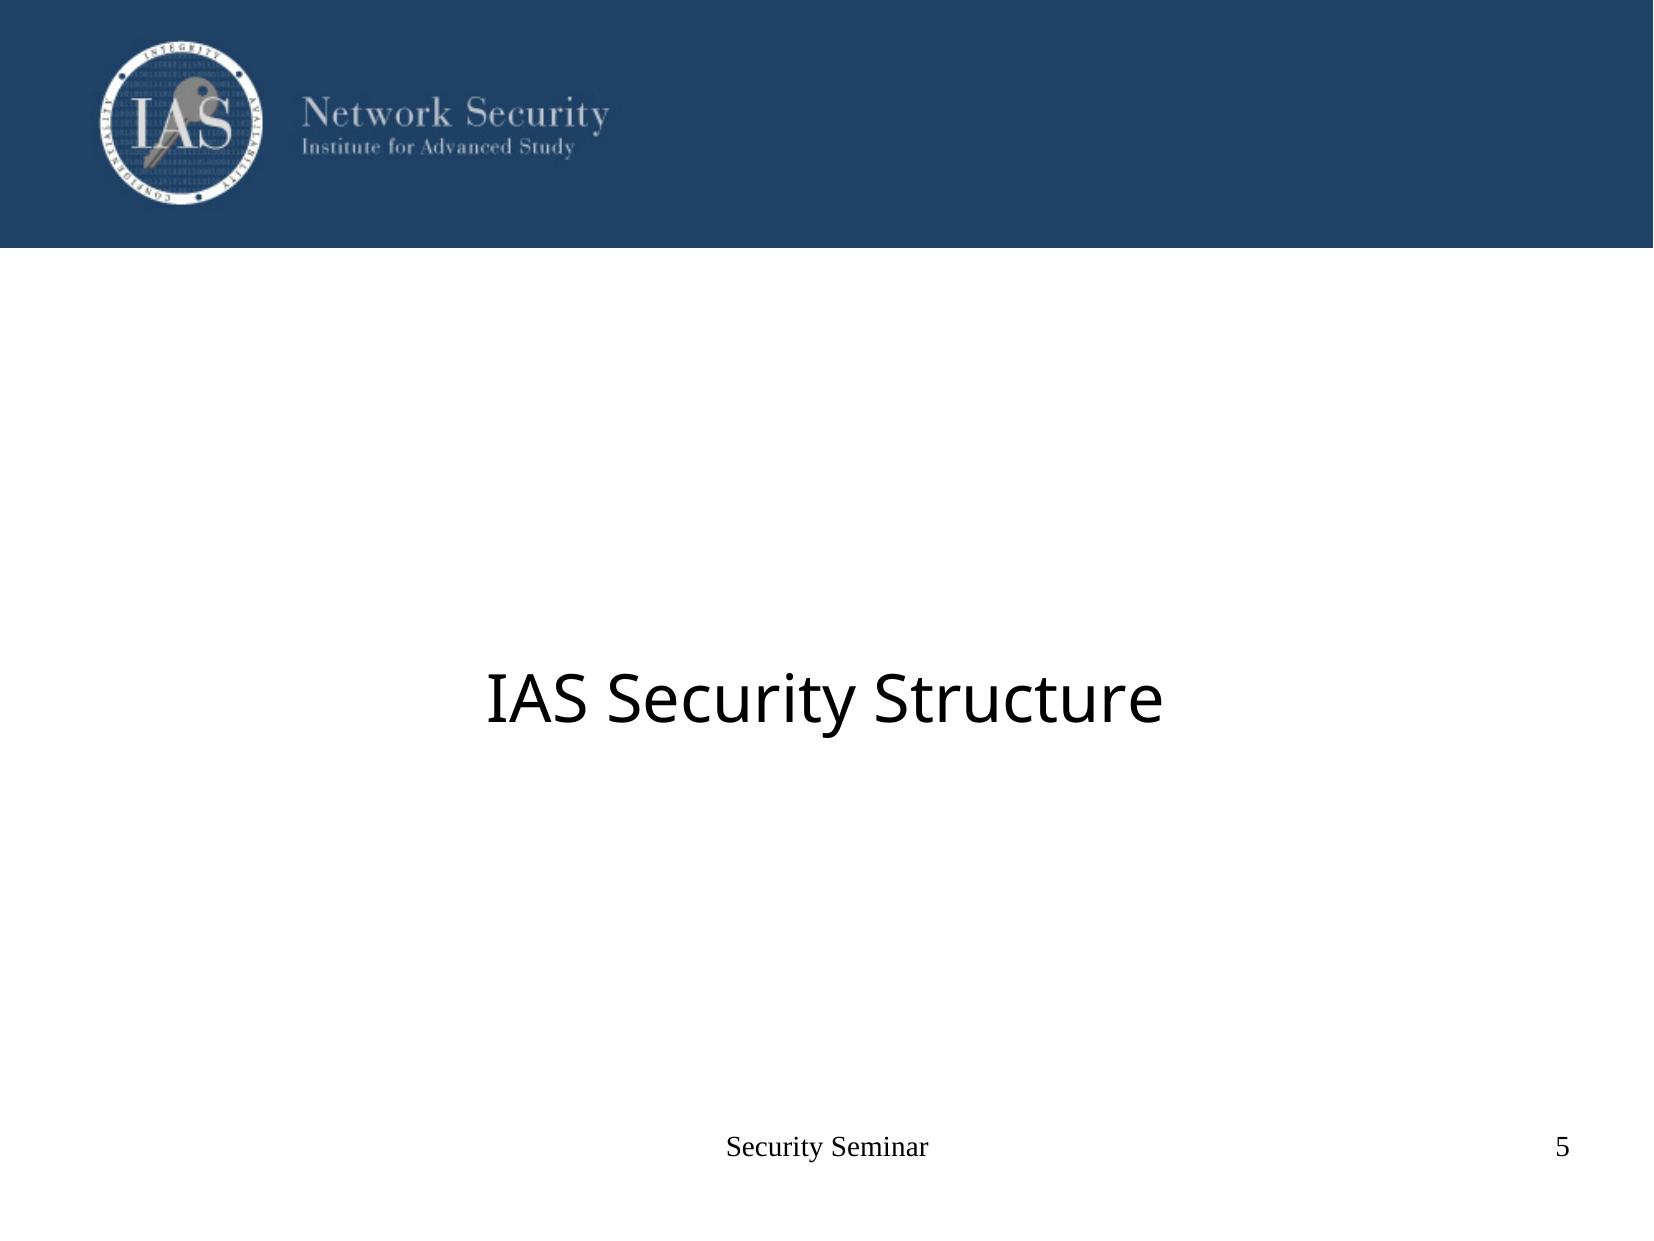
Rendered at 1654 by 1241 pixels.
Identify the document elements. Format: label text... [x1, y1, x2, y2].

picture [0, 0, 1653, 248]
list IAS Security Structure [82, 290, 1571, 1095]
